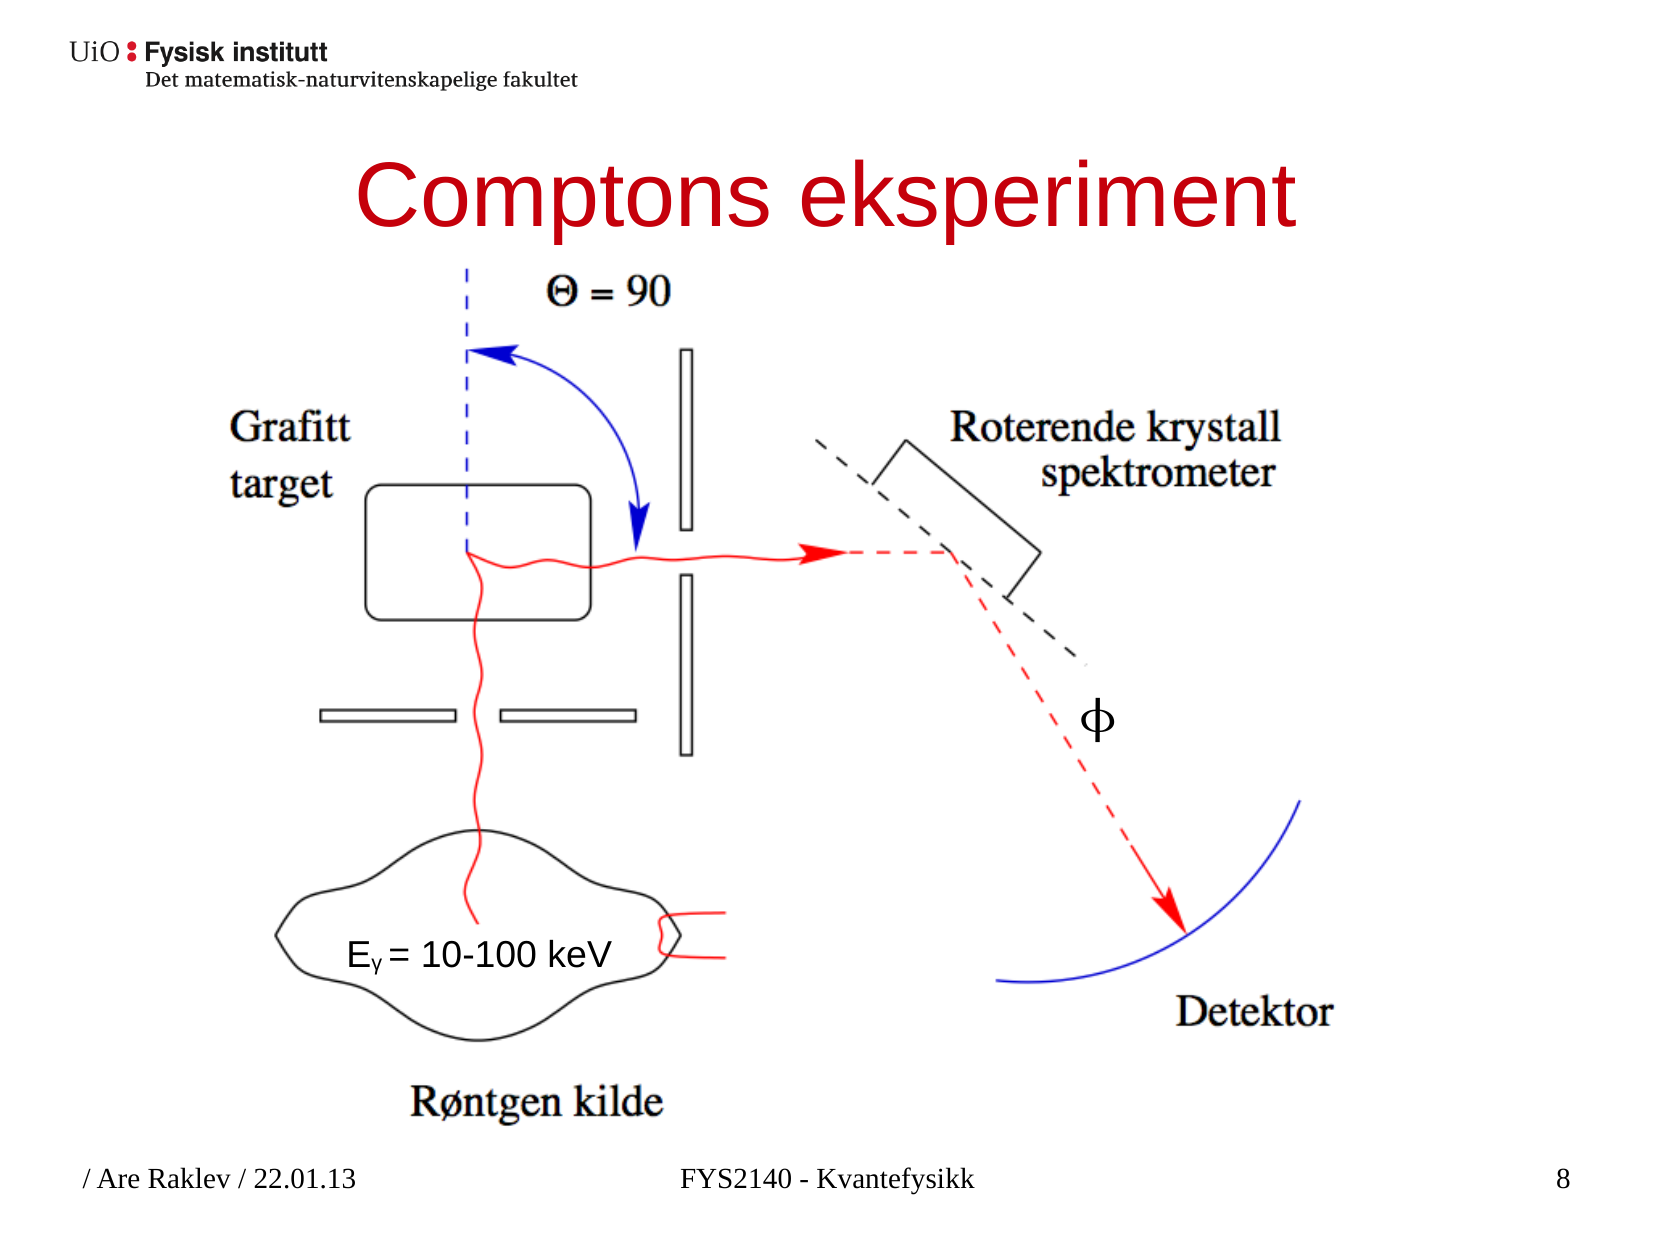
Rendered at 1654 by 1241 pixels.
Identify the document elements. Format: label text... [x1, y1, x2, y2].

chart [1071, 682, 1123, 749]
picture [207, 253, 1450, 1163]
title Comptons eksperiment [82, 90, 1571, 298]
picture [68, 37, 581, 93]
text_box Eγ = 10-100 keV [331, 926, 632, 996]
